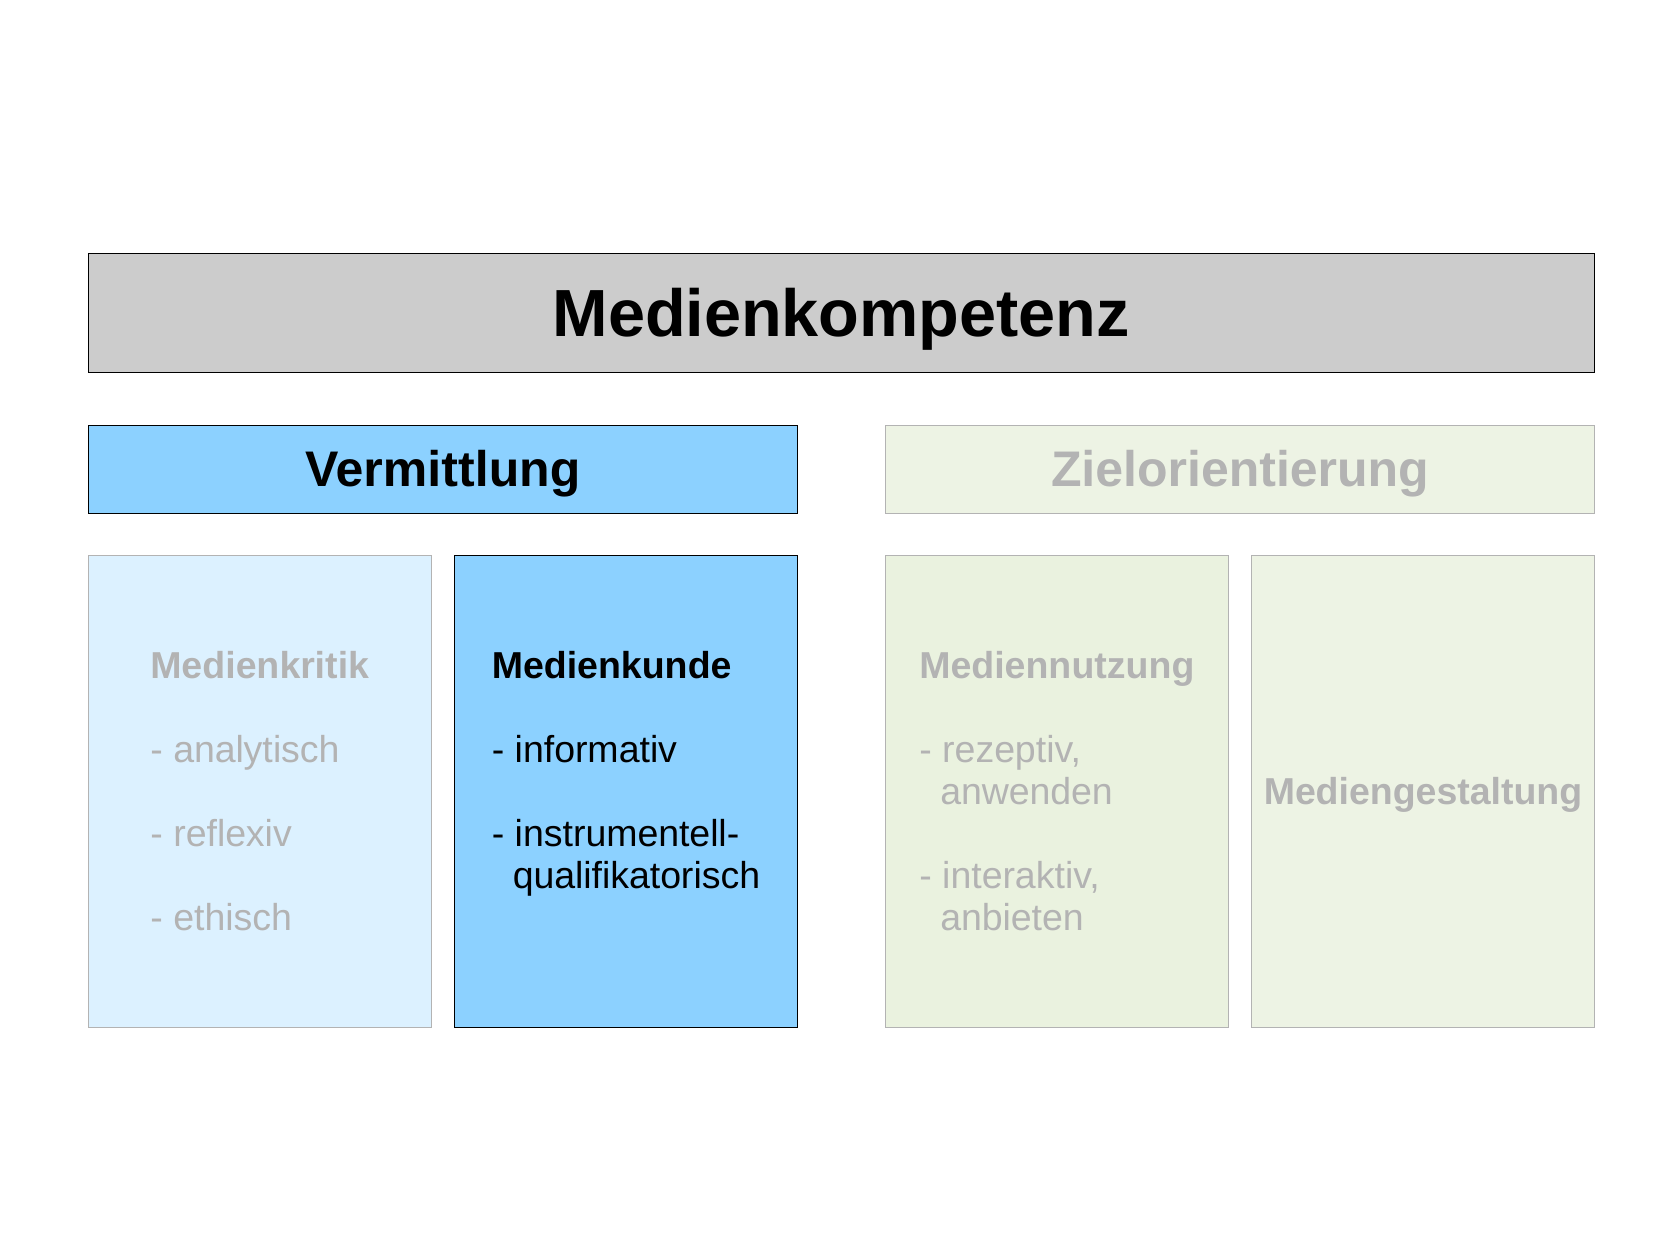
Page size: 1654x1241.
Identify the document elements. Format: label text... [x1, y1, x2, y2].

text_box Medienkunde - informativ - instrumentell- qualifikatorisch [454, 555, 798, 1028]
text_box Medienkompetenz [88, 253, 1595, 373]
text_box Vermittlung [88, 425, 798, 514]
text_box [59, 236, 1625, 1093]
